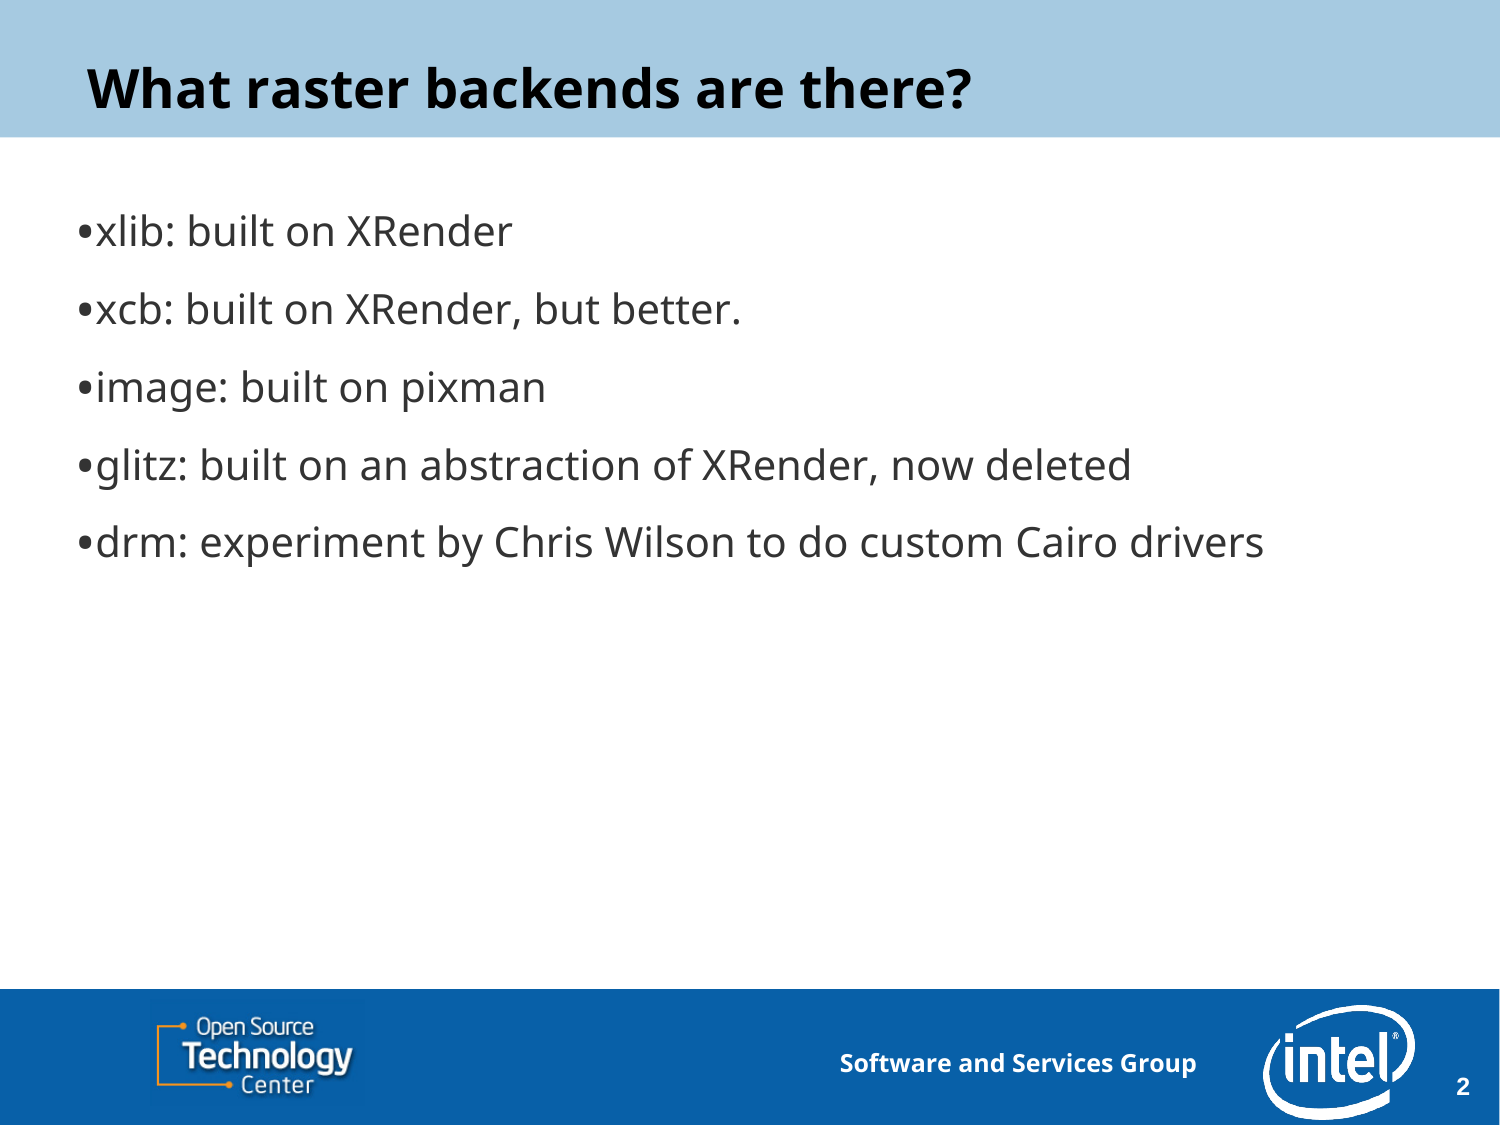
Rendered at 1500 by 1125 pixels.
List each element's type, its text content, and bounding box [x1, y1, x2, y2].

title What raster backends are there? [87, 37, 1446, 138]
picture [1263, 1005, 1415, 1120]
list xlib: built on XRender xcb: built on XRender, but better. image: built on pixman glitz: built on an abstraction of XRender, now deleted drm: experiment by Chris Wilson to do custom Cairo drivers [74, 202, 1425, 930]
picture [150, 999, 365, 1106]
